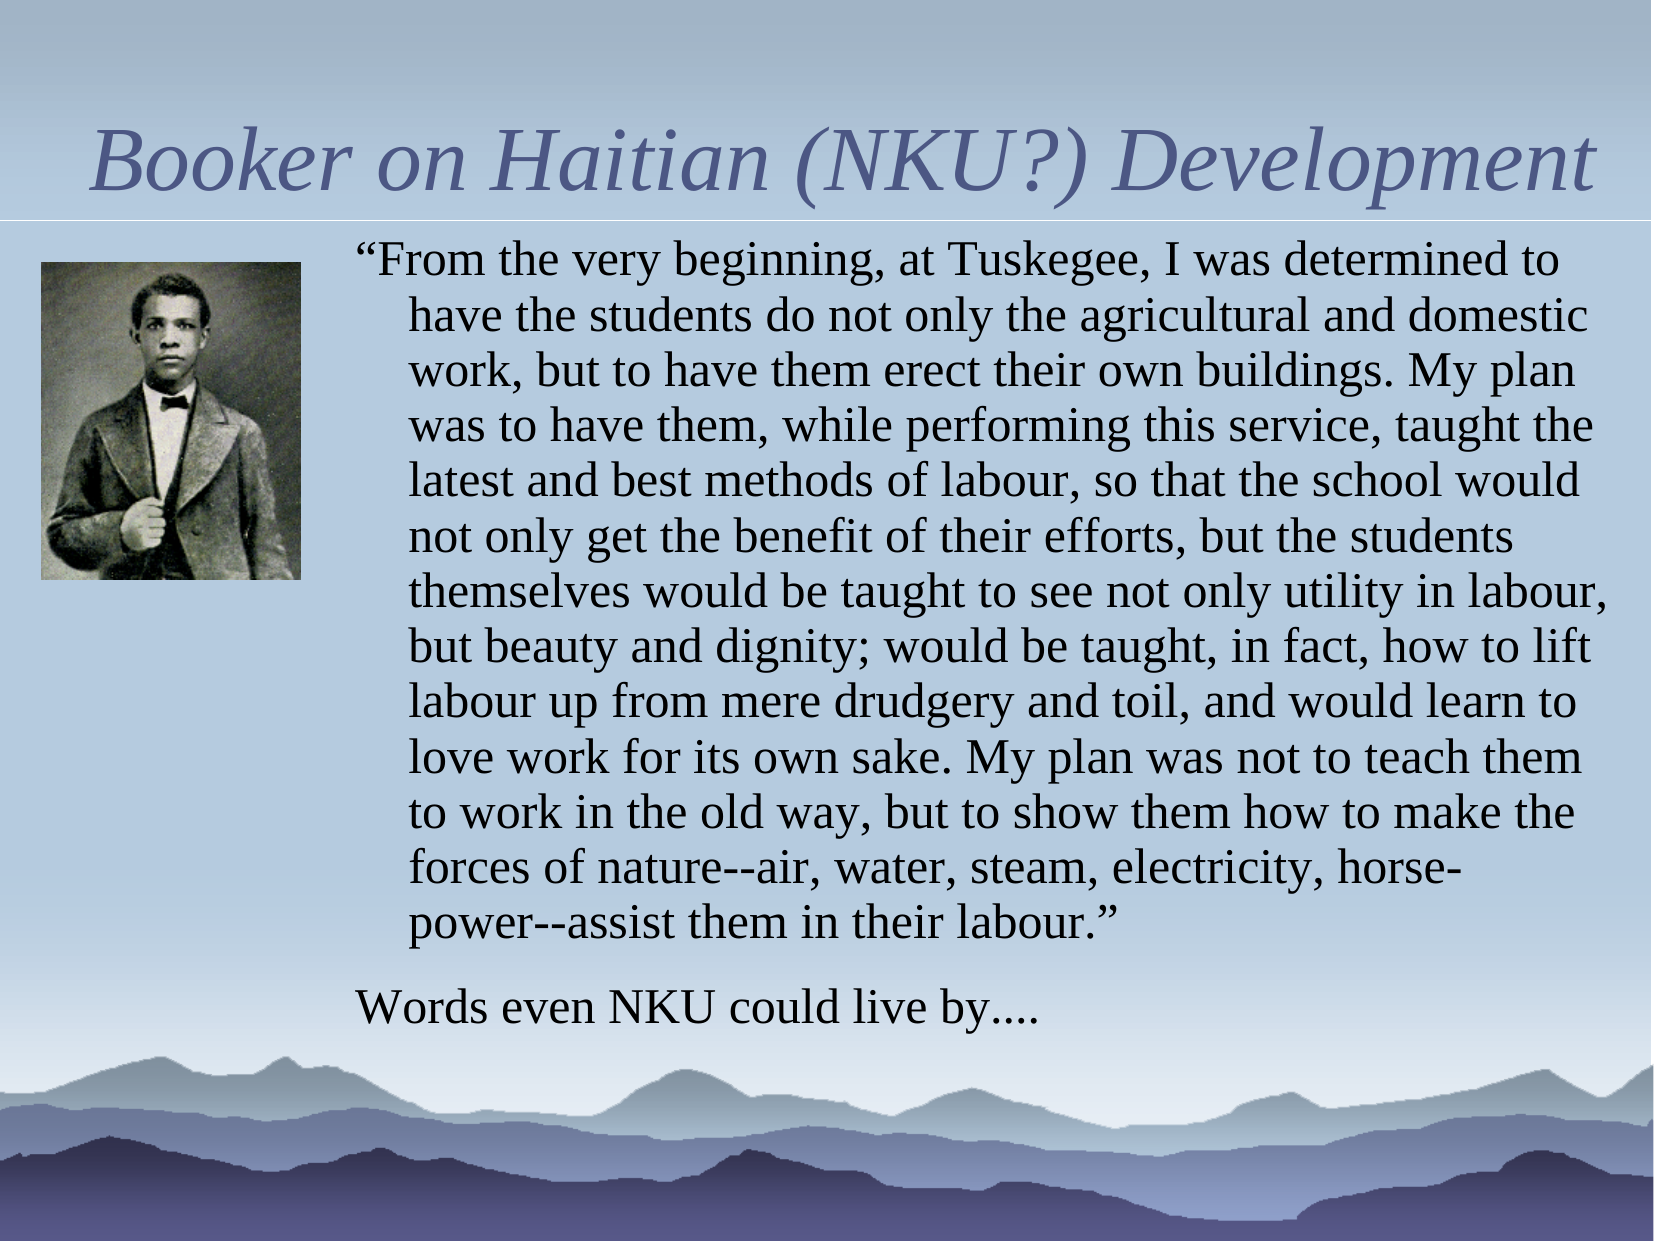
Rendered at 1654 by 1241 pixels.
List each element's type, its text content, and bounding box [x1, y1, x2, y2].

title Booker on Haitian (NKU?) Development [37, 55, 1651, 263]
list “From the very beginning, at Tuskegee, I was determined to have the students do not only the agricultural and domestic work, but to have them erect their own buildings. My plan was to have them, while performing this service, taught the latest and best methods of labour, so that the school would not only get the benefit of their efforts, but the students themselves would be taught to see not only utility in labour, but beauty and dignity; would be taught, in fact, how to lift labour up from mere drudgery and toil, and would learn to love work for its own sake. My plan was not to teach them to work in the old way, but to show them how to make the forces of nature--air, water, steam, electricity, horse-power--assist them in their labour.” Words even NKU could live by.... [337, 231, 1613, 1049]
picture [0, 1021, 1654, 1241]
picture [41, 262, 301, 580]
